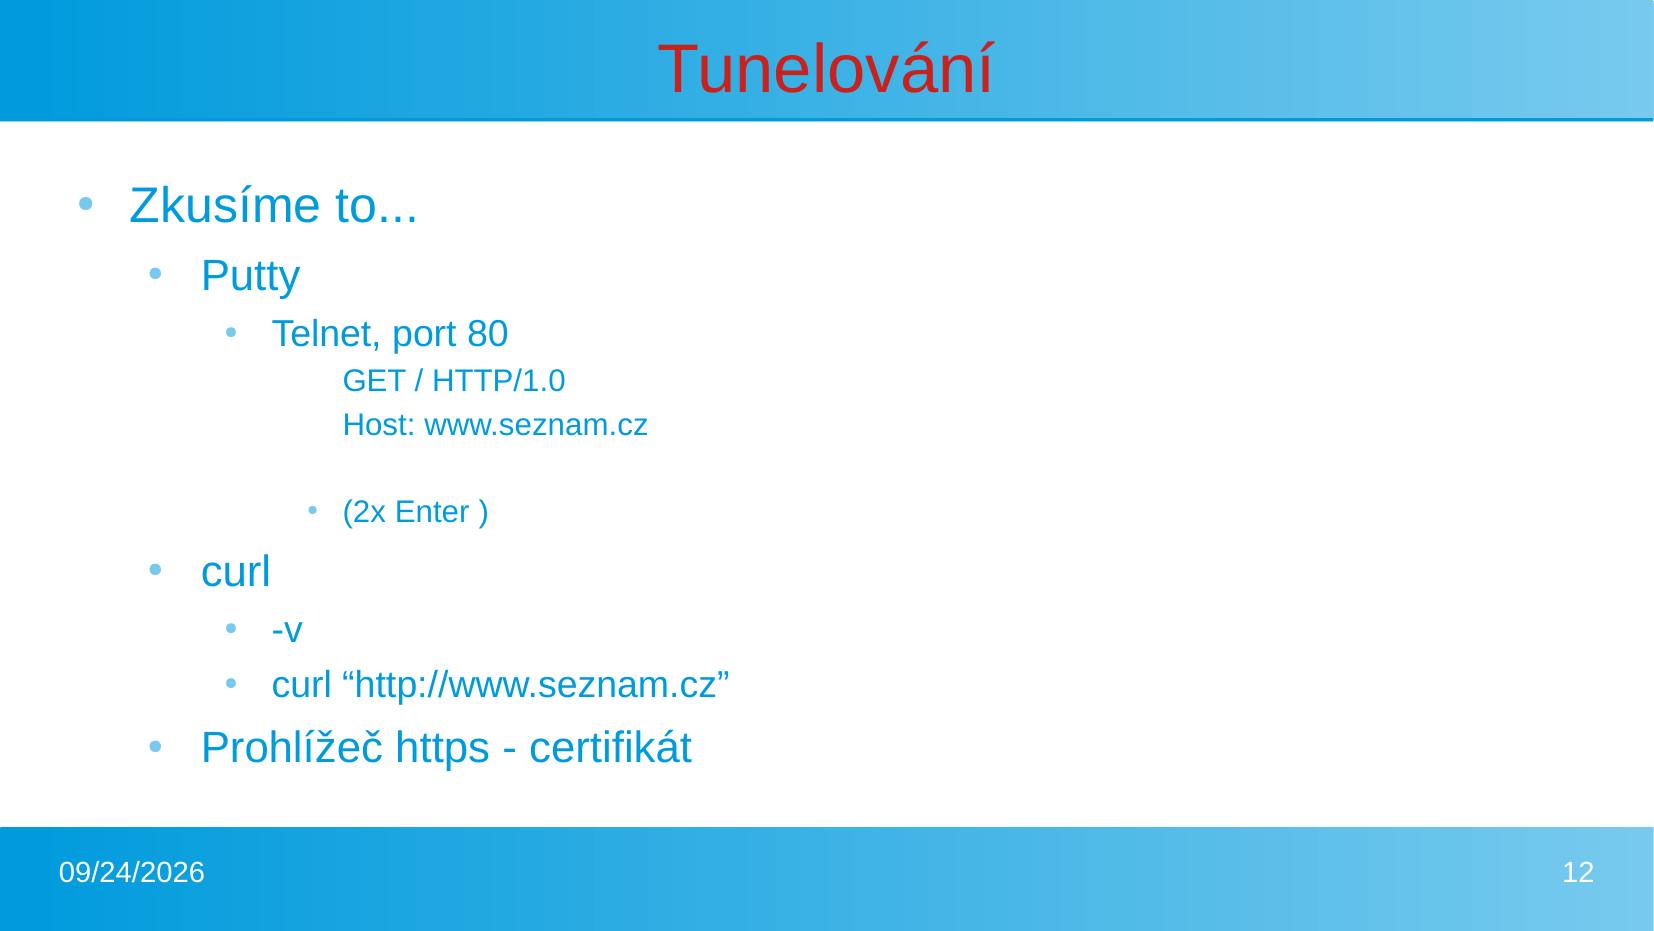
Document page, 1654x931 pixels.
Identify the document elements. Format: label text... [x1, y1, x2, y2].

title Tunelování [59, 29, 1595, 108]
list Zkusíme to... Putty Telnet, port 80 GET / HTTP/1.0 Host: www.seznam.cz (2x Enter ) curl -v curl “http://www.seznam.cz” Prohlížeč https - certifikát [59, 177, 1595, 768]
